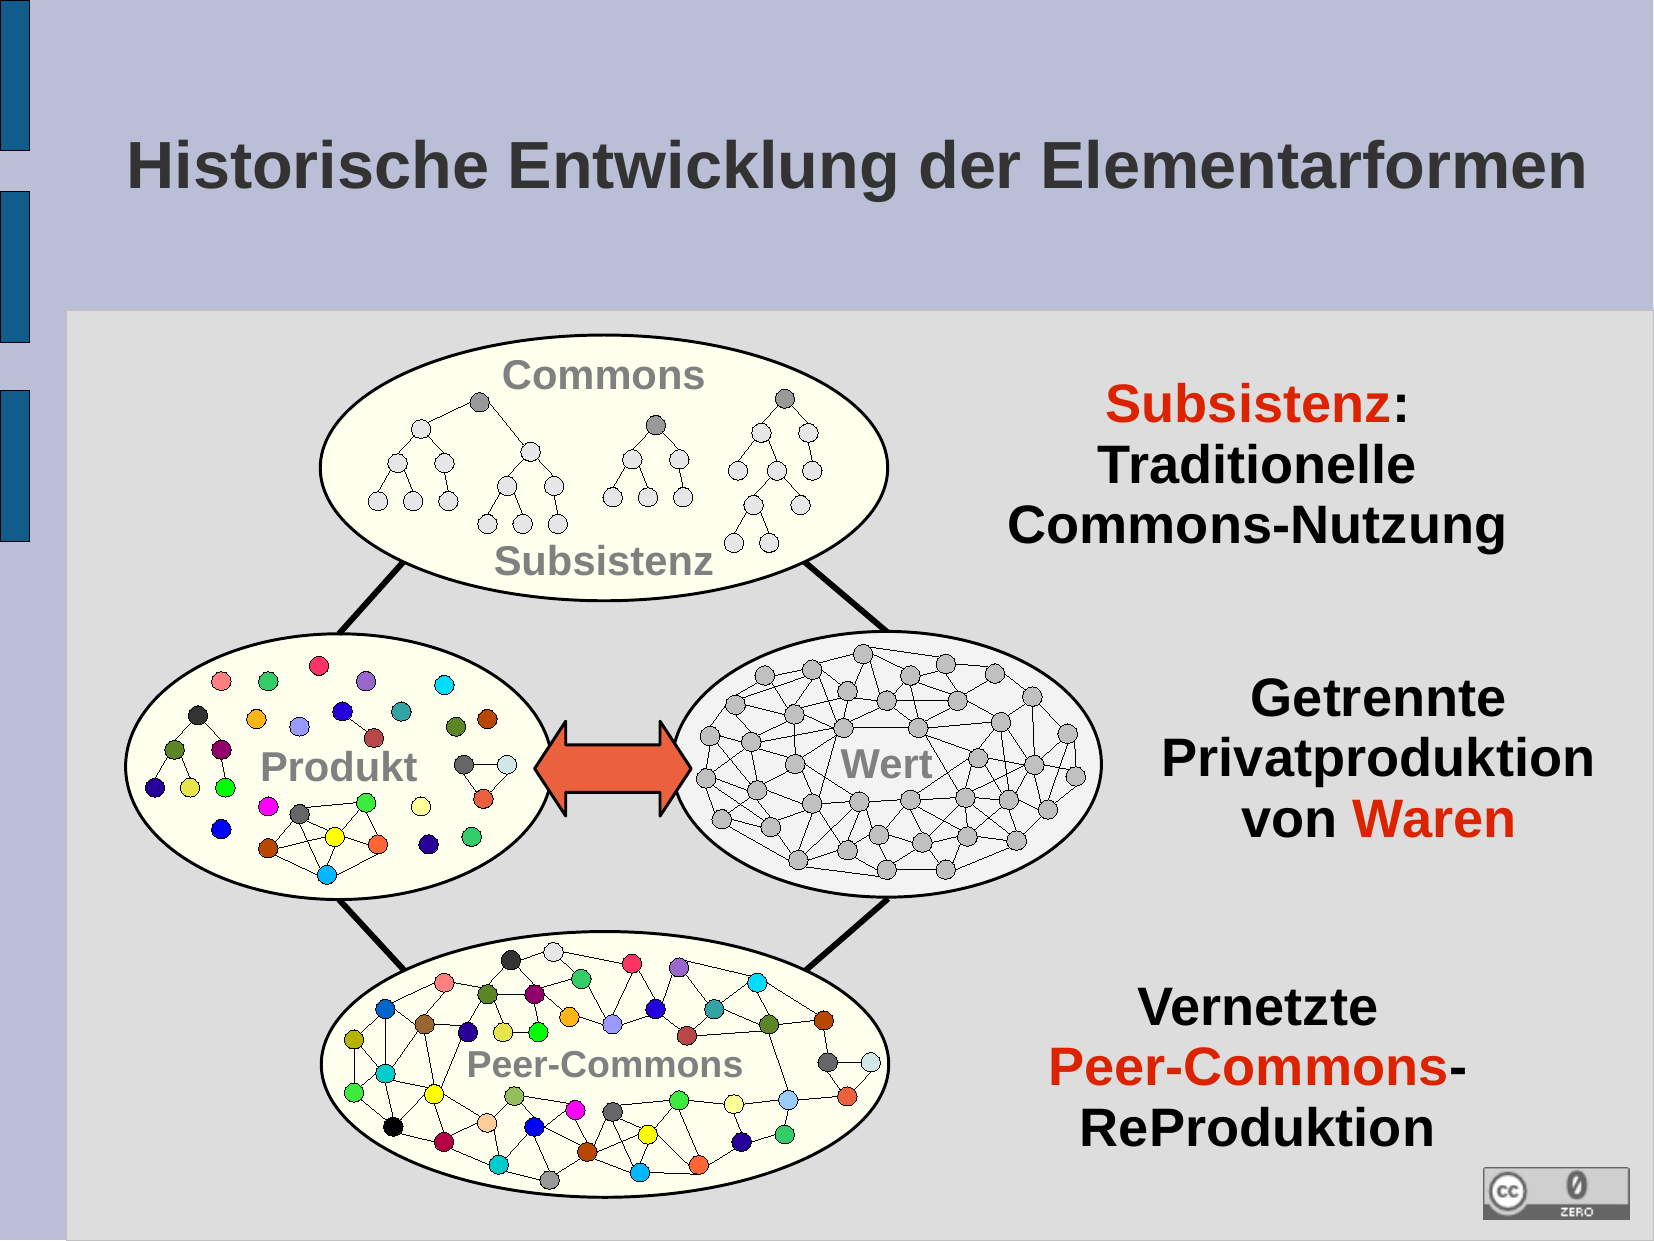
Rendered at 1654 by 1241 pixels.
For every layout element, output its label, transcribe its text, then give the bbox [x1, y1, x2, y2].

text_box Getrennte Privatproduktion von Waren [1133, 659, 1625, 857]
text_box [434, 1132, 454, 1152]
text_box [630, 1162, 650, 1182]
text_box [947, 691, 968, 711]
text_box [704, 999, 725, 1019]
text_box [543, 942, 564, 962]
text_box [258, 838, 279, 858]
text_box [289, 717, 310, 737]
text_box [188, 705, 208, 725]
text_box [211, 740, 232, 760]
text_box [936, 859, 956, 880]
text_box [458, 1022, 478, 1042]
text_box [788, 850, 809, 870]
text_box [688, 1155, 709, 1175]
text_box [724, 533, 744, 553]
text_box [669, 957, 689, 977]
text_box [289, 804, 310, 824]
text_box [759, 533, 779, 553]
text_box [571, 969, 592, 989]
text_box [493, 1022, 513, 1042]
text_box Wert [674, 631, 1102, 898]
text_box [876, 690, 897, 711]
text_box [669, 1090, 689, 1110]
text_box [754, 665, 775, 686]
text_box [524, 984, 545, 1004]
text_box [725, 695, 746, 715]
text_box [309, 656, 329, 676]
text_box [544, 476, 564, 496]
text_box [164, 740, 185, 760]
text_box [438, 491, 459, 511]
text_box [145, 778, 165, 798]
text_box [520, 442, 541, 462]
text_box [869, 825, 889, 845]
text_box [477, 514, 498, 534]
text_box [790, 495, 811, 515]
text_box [565, 1100, 586, 1120]
text_box [1057, 723, 1078, 744]
text_box [900, 790, 921, 810]
text_box [602, 487, 623, 507]
text_box [775, 389, 795, 409]
text_box [477, 1113, 497, 1133]
text_box [489, 1155, 509, 1175]
text_box [497, 476, 517, 496]
text_box [577, 1142, 598, 1162]
text_box [559, 1007, 580, 1027]
text_box [999, 789, 1019, 810]
text_box [1022, 686, 1043, 707]
text_box [424, 1084, 444, 1104]
picture [1483, 1167, 1630, 1220]
text_box [411, 796, 431, 816]
text_box [728, 461, 748, 481]
text_box [673, 487, 693, 507]
text_box [414, 1014, 435, 1034]
text_box [469, 392, 490, 412]
text_box [434, 973, 455, 993]
text_box [332, 701, 353, 721]
text_box [849, 791, 870, 812]
text_box [711, 809, 732, 829]
text_box [747, 780, 768, 800]
text_box [760, 817, 781, 837]
text_box [645, 999, 666, 1019]
text_box [368, 834, 388, 854]
text_box [861, 1052, 881, 1072]
text_box [784, 704, 805, 725]
text_box [837, 840, 858, 860]
text_box [908, 718, 929, 738]
text_box [759, 1014, 779, 1034]
text_box [775, 1124, 795, 1144]
text_box [802, 659, 822, 680]
text_box [258, 796, 279, 816]
text_box [548, 514, 568, 534]
text_box [356, 671, 376, 691]
text_box [602, 1014, 623, 1034]
text_box [258, 671, 279, 691]
text_box Vernetzte Peer-Commons-ReProduktion [962, 968, 1554, 1165]
text_box [991, 712, 1011, 732]
text_box [747, 973, 767, 993]
text_box [1024, 755, 1044, 775]
text_box Commons Subsistenz [320, 335, 888, 601]
text_box [215, 778, 236, 798]
text_box [434, 675, 455, 695]
text_box [741, 732, 762, 752]
text_box [375, 1064, 396, 1083]
text_box [778, 1090, 799, 1110]
text_box [473, 789, 494, 809]
text_box [877, 859, 897, 880]
text_box [383, 1117, 404, 1137]
text_box [1065, 766, 1086, 787]
text_box [638, 487, 658, 507]
text_box [622, 954, 642, 974]
text_box [814, 1010, 834, 1030]
text_box [317, 865, 337, 885]
text_box [211, 671, 232, 691]
text_box [696, 768, 716, 789]
text_box [622, 449, 643, 469]
text_box [798, 423, 819, 443]
text_box [512, 514, 533, 534]
text_box [1038, 799, 1058, 820]
text_box [446, 717, 466, 737]
text_box [853, 644, 873, 664]
text_box [968, 748, 989, 768]
text_box [646, 415, 666, 435]
text_box [955, 787, 976, 808]
text_box [434, 453, 455, 473]
text_box [375, 999, 396, 1019]
title Historische Entwicklung der Elementarformen [121, 61, 1595, 269]
text_box [677, 1026, 697, 1046]
text_box Peer-Commons [321, 931, 889, 1198]
text_box [638, 1125, 658, 1145]
text_box [912, 832, 933, 853]
text_box [477, 709, 498, 729]
text_box [817, 1052, 838, 1072]
text_box [900, 665, 921, 686]
text_box [528, 1022, 549, 1042]
text_box [211, 819, 232, 839]
text_box [669, 449, 690, 469]
text_box [461, 827, 482, 847]
text_box [802, 793, 822, 814]
text_box [837, 1086, 858, 1106]
text_box [743, 495, 764, 515]
text_box [700, 726, 721, 746]
text_box [364, 728, 384, 748]
text_box [501, 950, 521, 970]
text_box [802, 461, 823, 481]
text_box [957, 826, 978, 847]
text_box Subsistenz: Traditionelle Commons-Nutzung [962, 366, 1554, 563]
text_box [837, 681, 858, 701]
text_box [180, 777, 200, 798]
text_box [1006, 830, 1027, 851]
text_box [936, 654, 956, 674]
text_box [325, 827, 345, 847]
text_box [454, 755, 474, 775]
text_box [524, 1117, 544, 1137]
text_box [504, 1086, 525, 1106]
text_box [418, 834, 439, 854]
text_box [985, 663, 1005, 684]
text_box [356, 793, 376, 813]
text_box [246, 709, 267, 729]
text_box [344, 1029, 364, 1049]
text_box [602, 1102, 623, 1122]
text_box [387, 453, 408, 473]
text_box [411, 419, 431, 439]
text_box Produkt [125, 633, 550, 900]
text_box [751, 423, 772, 443]
text_box [391, 701, 412, 722]
text_box [731, 1132, 752, 1152]
text_box [477, 984, 498, 1004]
text_box [497, 755, 517, 775]
text_box [724, 1094, 744, 1114]
text_box [403, 491, 423, 511]
text_box [534, 721, 692, 817]
text_box [785, 754, 805, 774]
text_box [344, 1082, 364, 1103]
text_box [539, 1170, 560, 1190]
text_box [833, 718, 854, 738]
text_box [368, 491, 388, 511]
text_box [767, 461, 787, 481]
